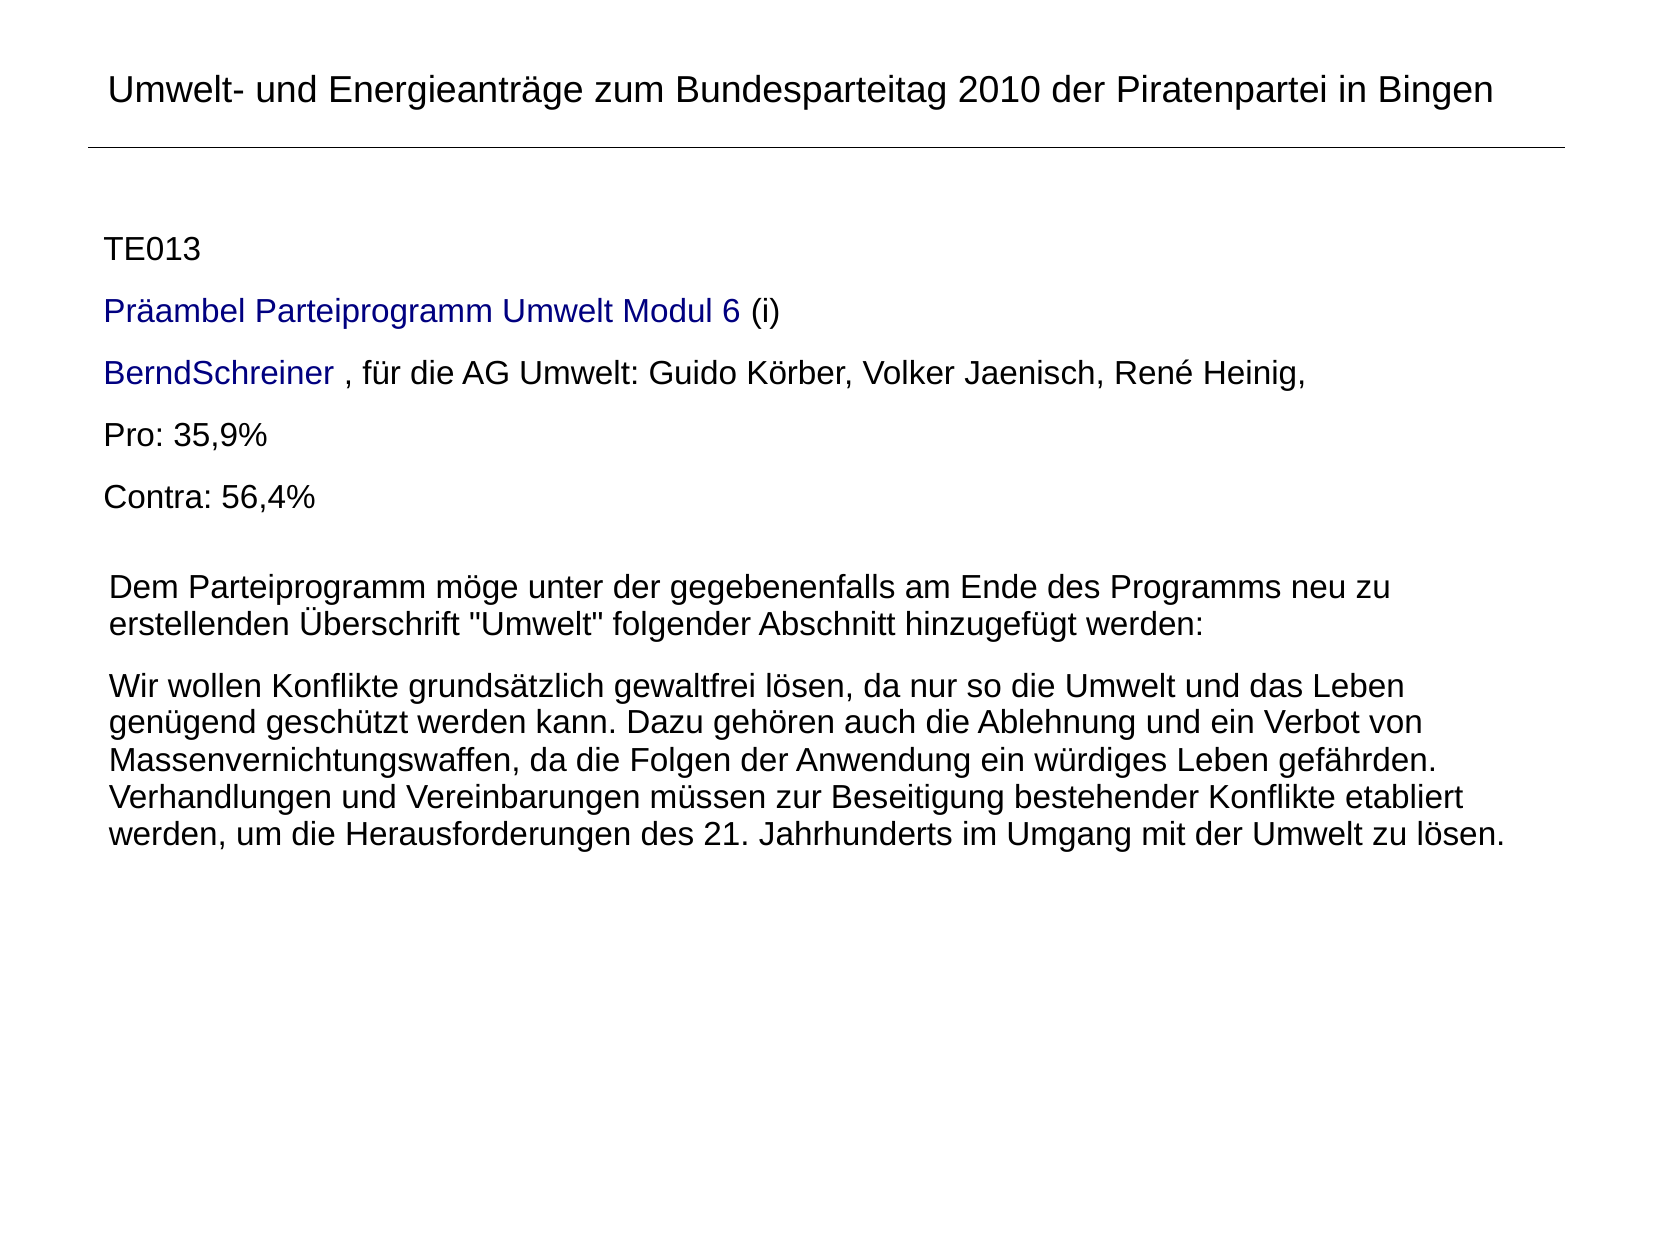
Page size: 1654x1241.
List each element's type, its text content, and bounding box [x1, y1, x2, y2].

text_box TE013 Präambel Parteiprogramm Umwelt Modul 6 (i) BerndSchreiner , für die AG Umwelt: Guido Körber, Volker Jaenisch, René Heinig, Pro: 35,9% Contra: 56,4% [88, 223, 1565, 571]
text_box Dem Parteiprogramm möge unter der gegebenenfalls am Ende des Programms neu zu erstellenden Überschrift "Umwelt" folgender Abschnitt hinzugefügt werden: Wir wollen Konflikte grundsätzlich gewaltfrei lösen, da nur so die Umwelt und das Leben genügend geschützt werden kann. Dazu gehören auch die Ablehnung und ein Verbot von Massenvernichtungswaffen, da die Folgen der Anwendung ein würdiges Leben gefährden. Verhandlungen und Vereinbarungen müssen zur Beseitigung bestehender Konflikte etabliert werden, um die Herausforderungen des 21. Jahrhunderts im Umgang mit der Umwelt zu lösen. [93, 560, 1536, 1182]
